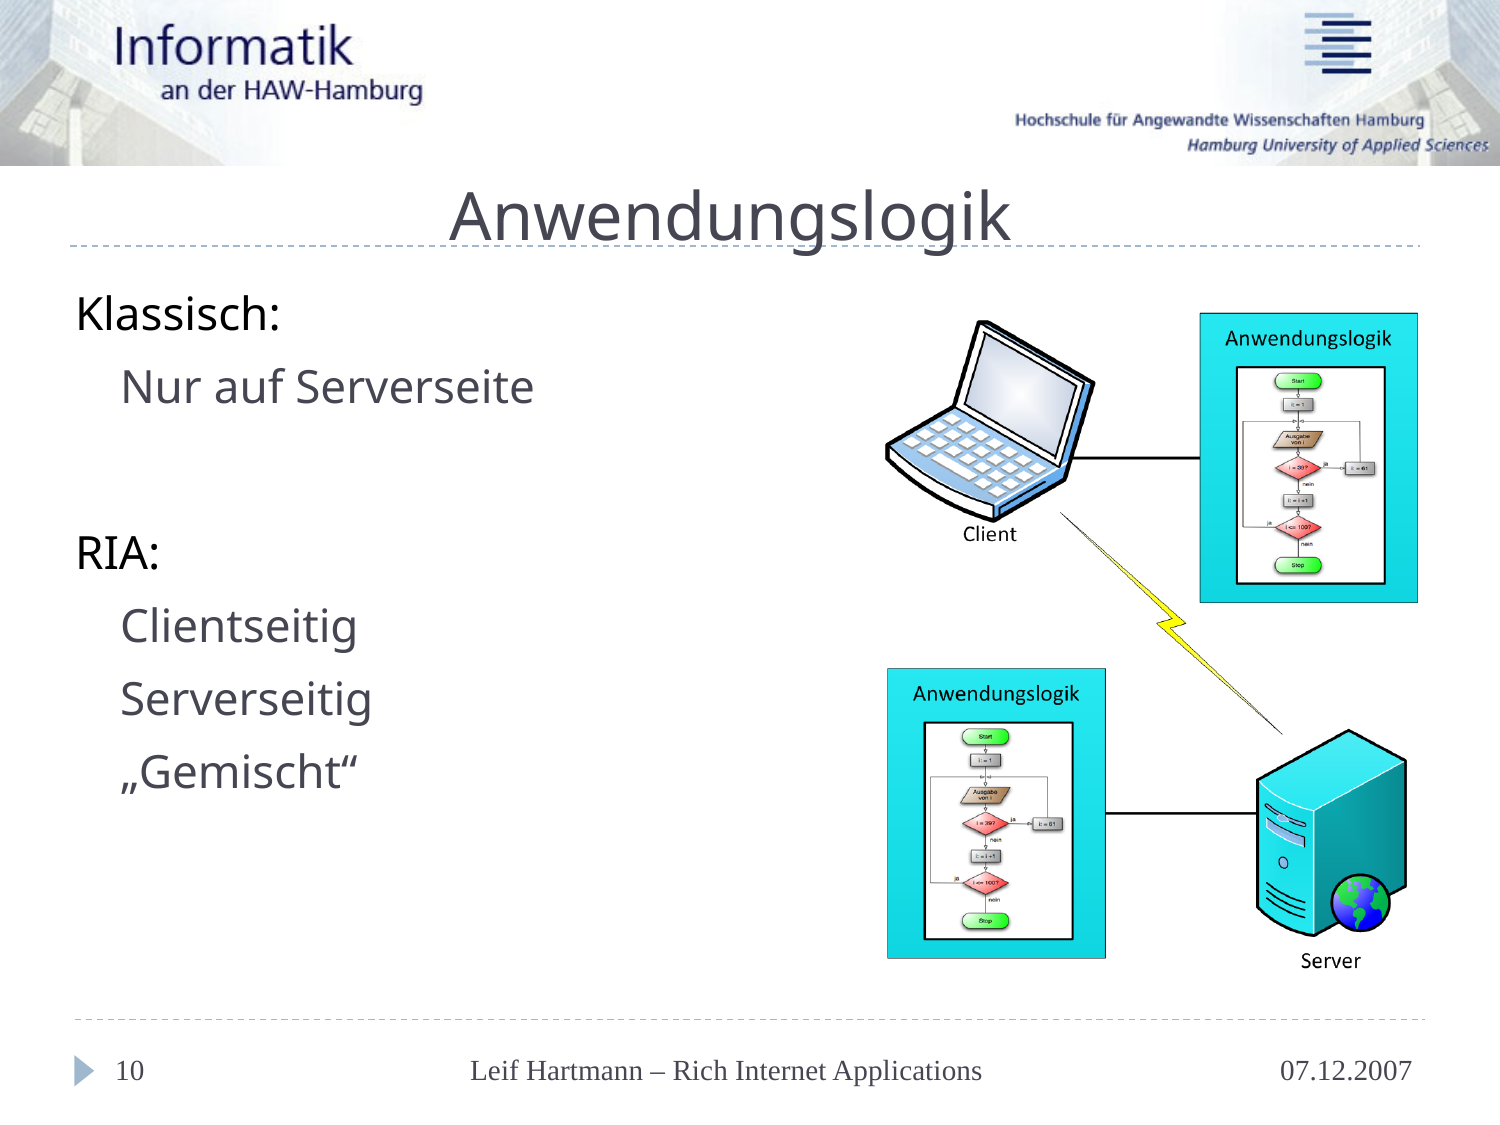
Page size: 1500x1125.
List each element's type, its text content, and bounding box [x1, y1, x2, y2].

title Anwendungslogik [56, 164, 1407, 266]
list Klassisch: Nur auf Serverseite RIA: Clientseitig Serverseitig „Gemischt“ [75, 281, 734, 994]
picture [0, 0, 1500, 166]
picture [885, 312, 1418, 975]
